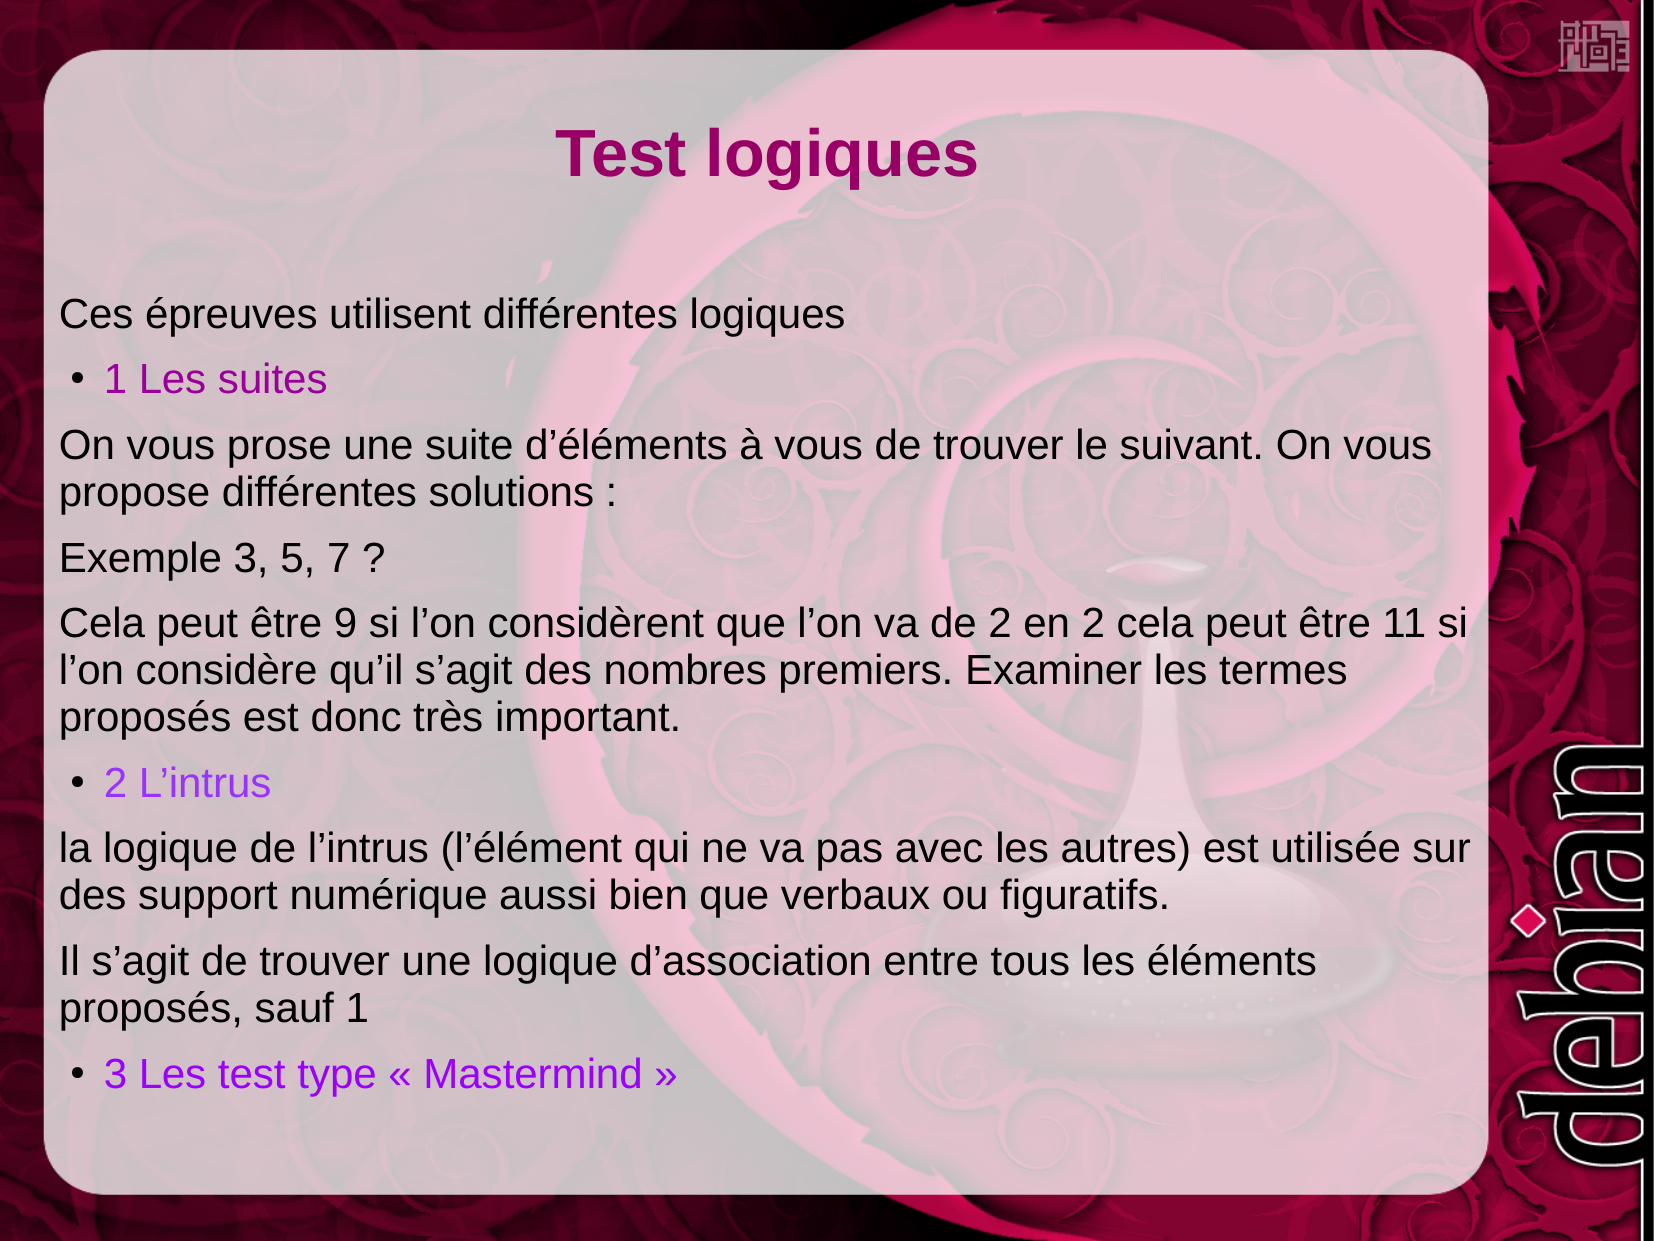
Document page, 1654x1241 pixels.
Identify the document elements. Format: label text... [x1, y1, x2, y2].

title Test logiques [59, 49, 1477, 257]
picture [0, 0, 1654, 1241]
list Ces épreuves utilisent différentes logiques 1 Les suites On vous prose une suite d’éléments à vous de trouver le suivant. On vous propose différentes solutions : Exemple 3, 5, 7 ? Cela peut être 9 si l’on considèrent que l’on va de 2 en 2 cela peut être 11 si l’on considère qu’il s’agit des nombres premiers. Examiner les termes proposés est donc très important. 2 L’intrus la logique de l’intrus (l’élément qui ne va pas avec les autres) est utilisée sur des support numérique aussi bien que verbaux ou figuratifs. Il s’agit de trouver une logique d’association entre tous les éléments proposés, sauf 1 3 Les test type « Mastermind » [59, 290, 1477, 1109]
